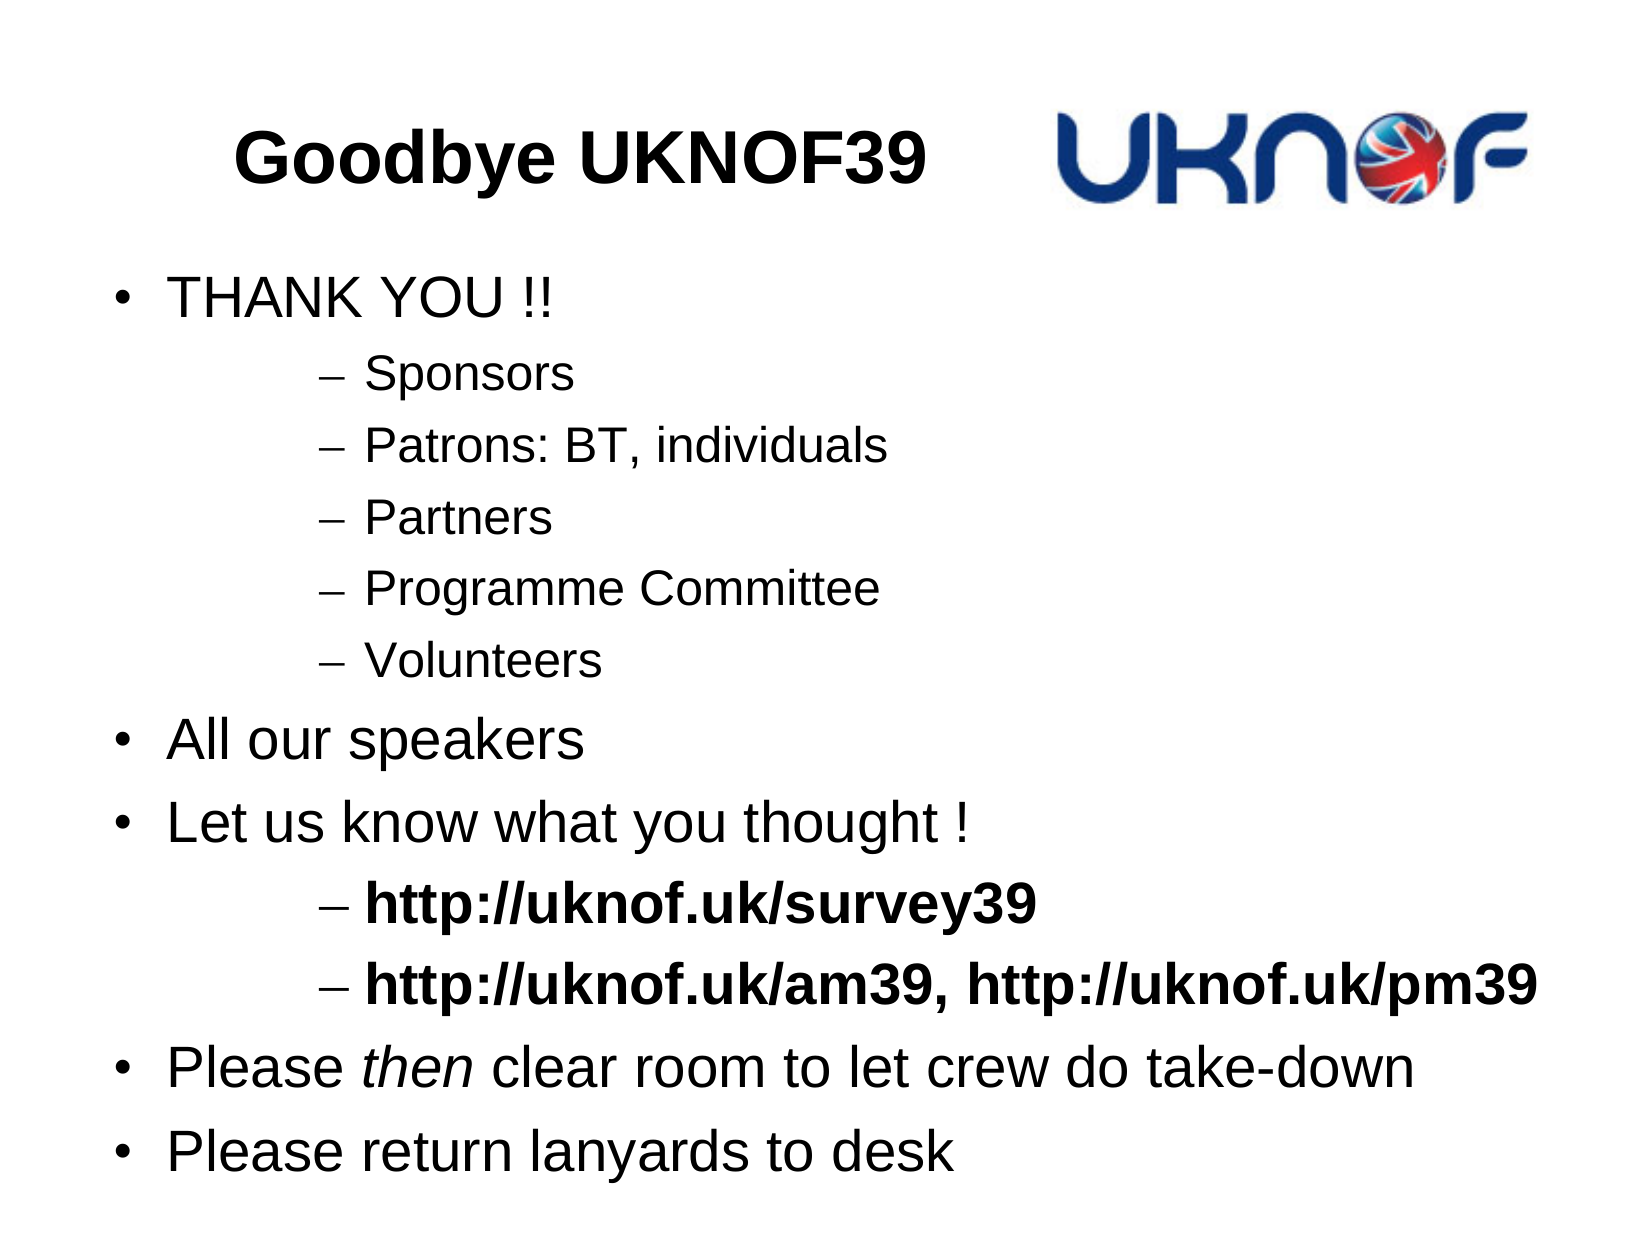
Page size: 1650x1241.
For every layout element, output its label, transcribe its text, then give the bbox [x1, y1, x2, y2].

picture [1050, 93, 1536, 225]
list THANK YOU !! Sponsors Patrons: BT, individuals Partners Programme Committee Volunteers All our speakers Let us know what you thought ! http://uknof.uk/survey39 http://uknof.uk/am39, http://uknof.uk/pm39 Please then clear room to let crew do take-down Please return lanyards to desk [112, 264, 1576, 1184]
title Goodbye UKNOF39 [123, 37, 1013, 264]
